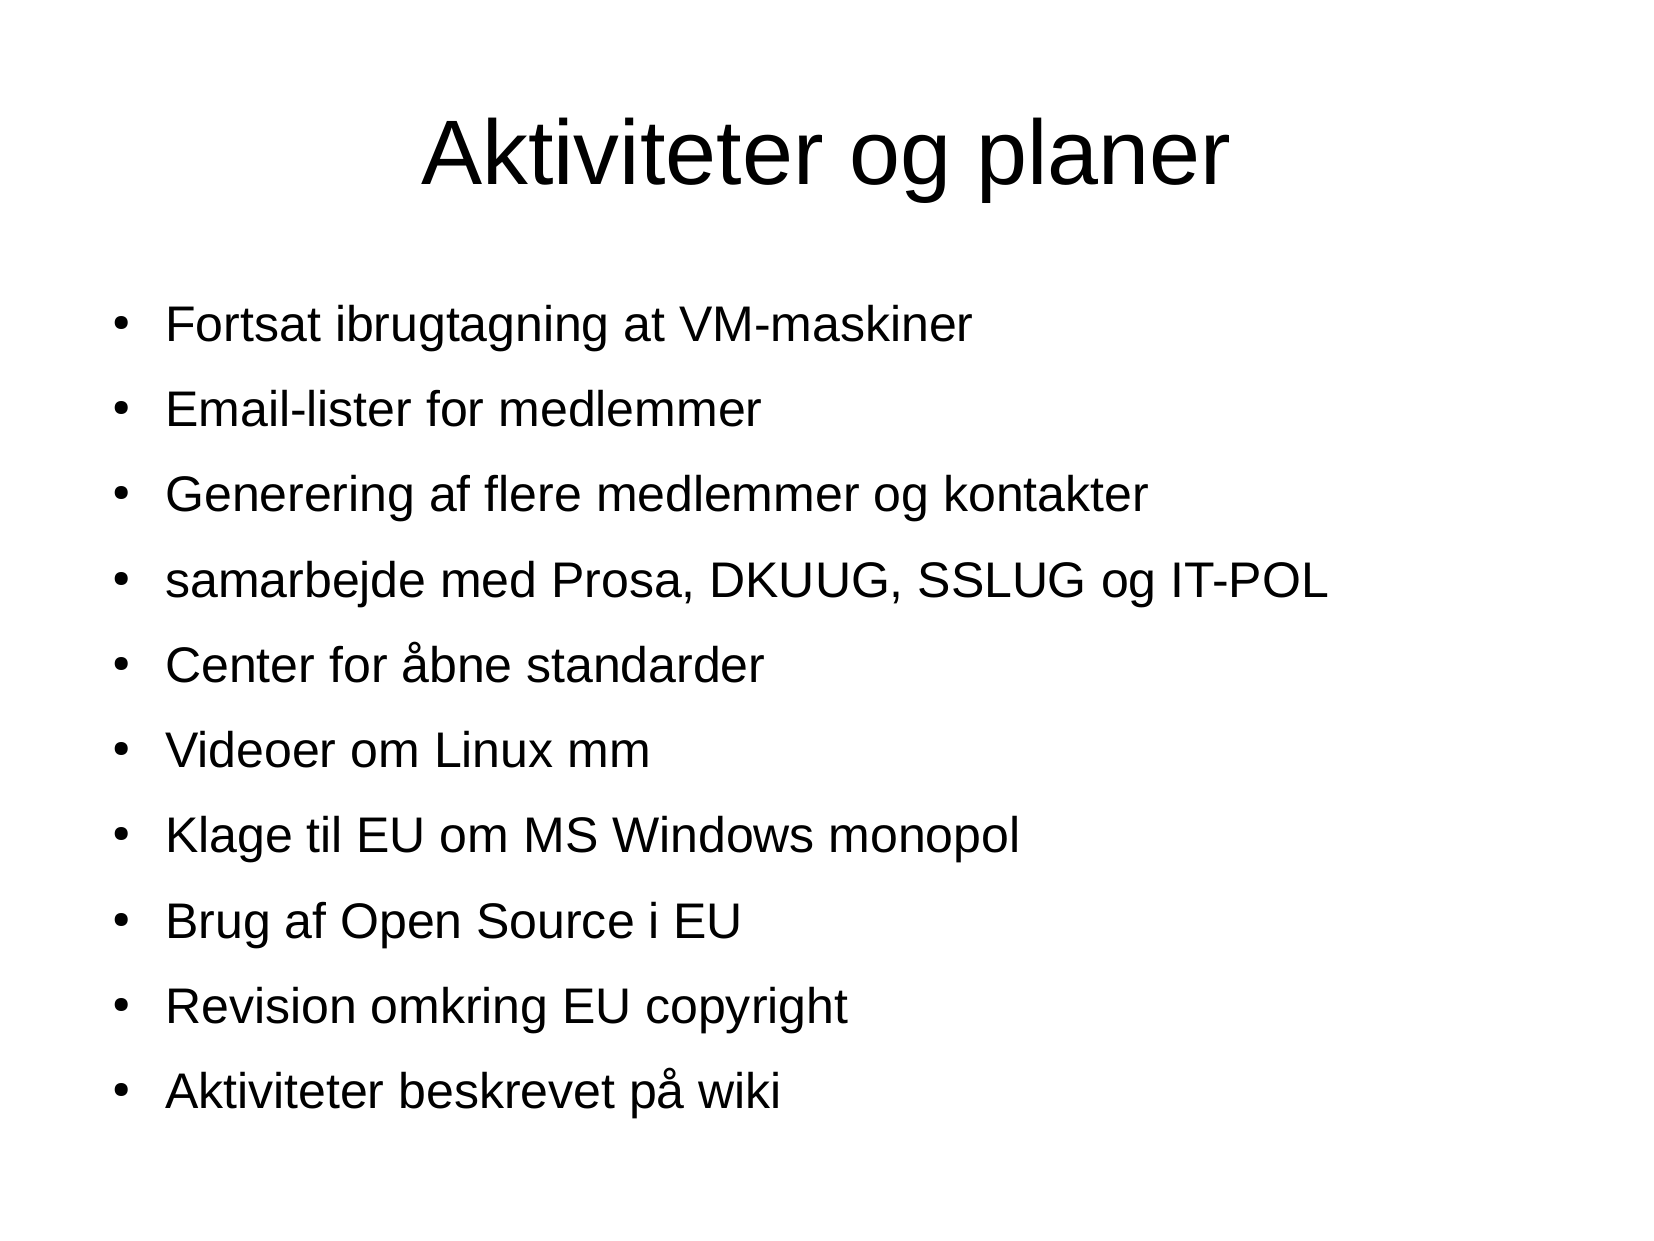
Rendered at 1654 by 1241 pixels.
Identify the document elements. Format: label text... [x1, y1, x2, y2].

title Aktiviteter og planer [82, 56, 1571, 250]
list Fortsat ibrugtagning at VM-maskiner Email-lister for medlemmer Generering af flere medlemmer og kontakter samarbejde med Prosa, DKUUG, SSLUG og IT-POL Center for åbne standarder Videoer om Linux mm Klage til EU om MS Windows monopol Brug af Open Source i EU Revision omkring EU copyright Aktiviteter beskrevet på wiki [94, 296, 1583, 1182]
